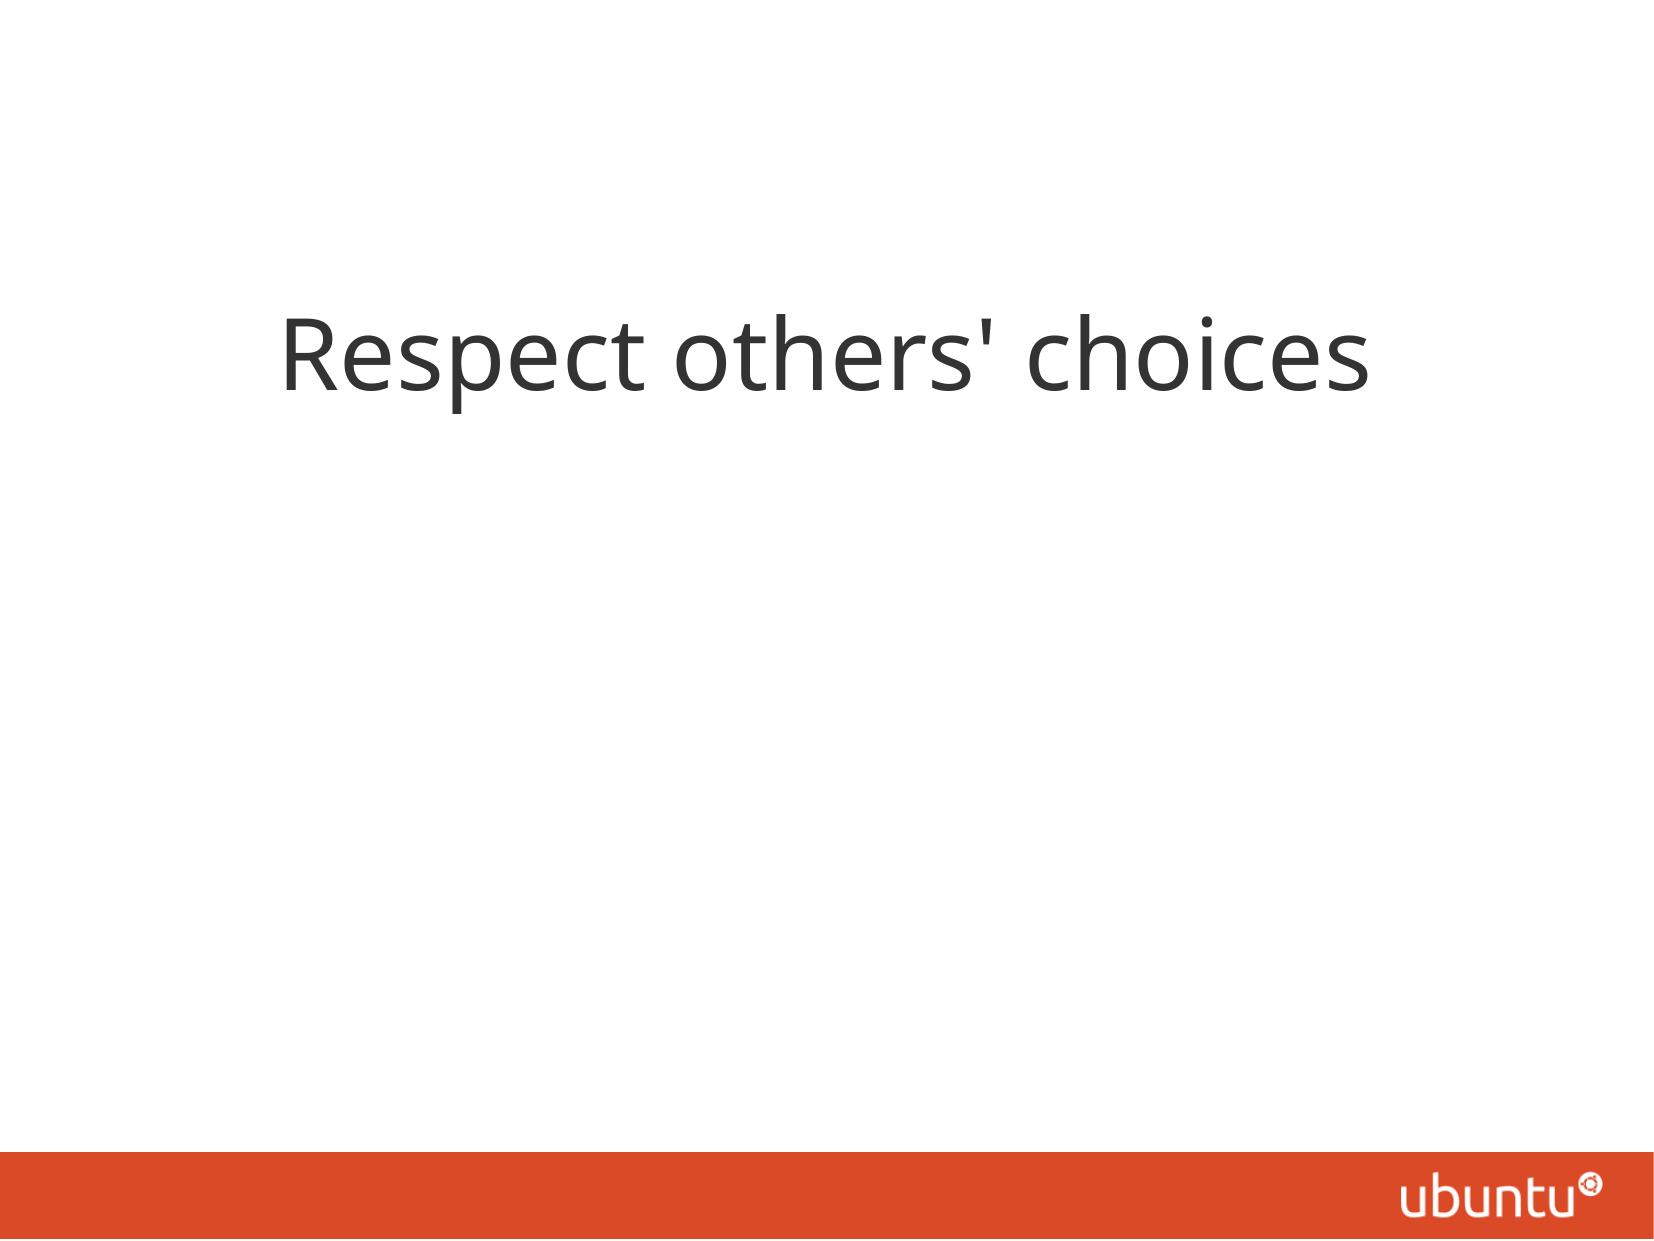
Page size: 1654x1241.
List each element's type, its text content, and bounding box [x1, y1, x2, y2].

picture [0, 1152, 1654, 1239]
title Respect others' choices [56, 121, 1596, 596]
